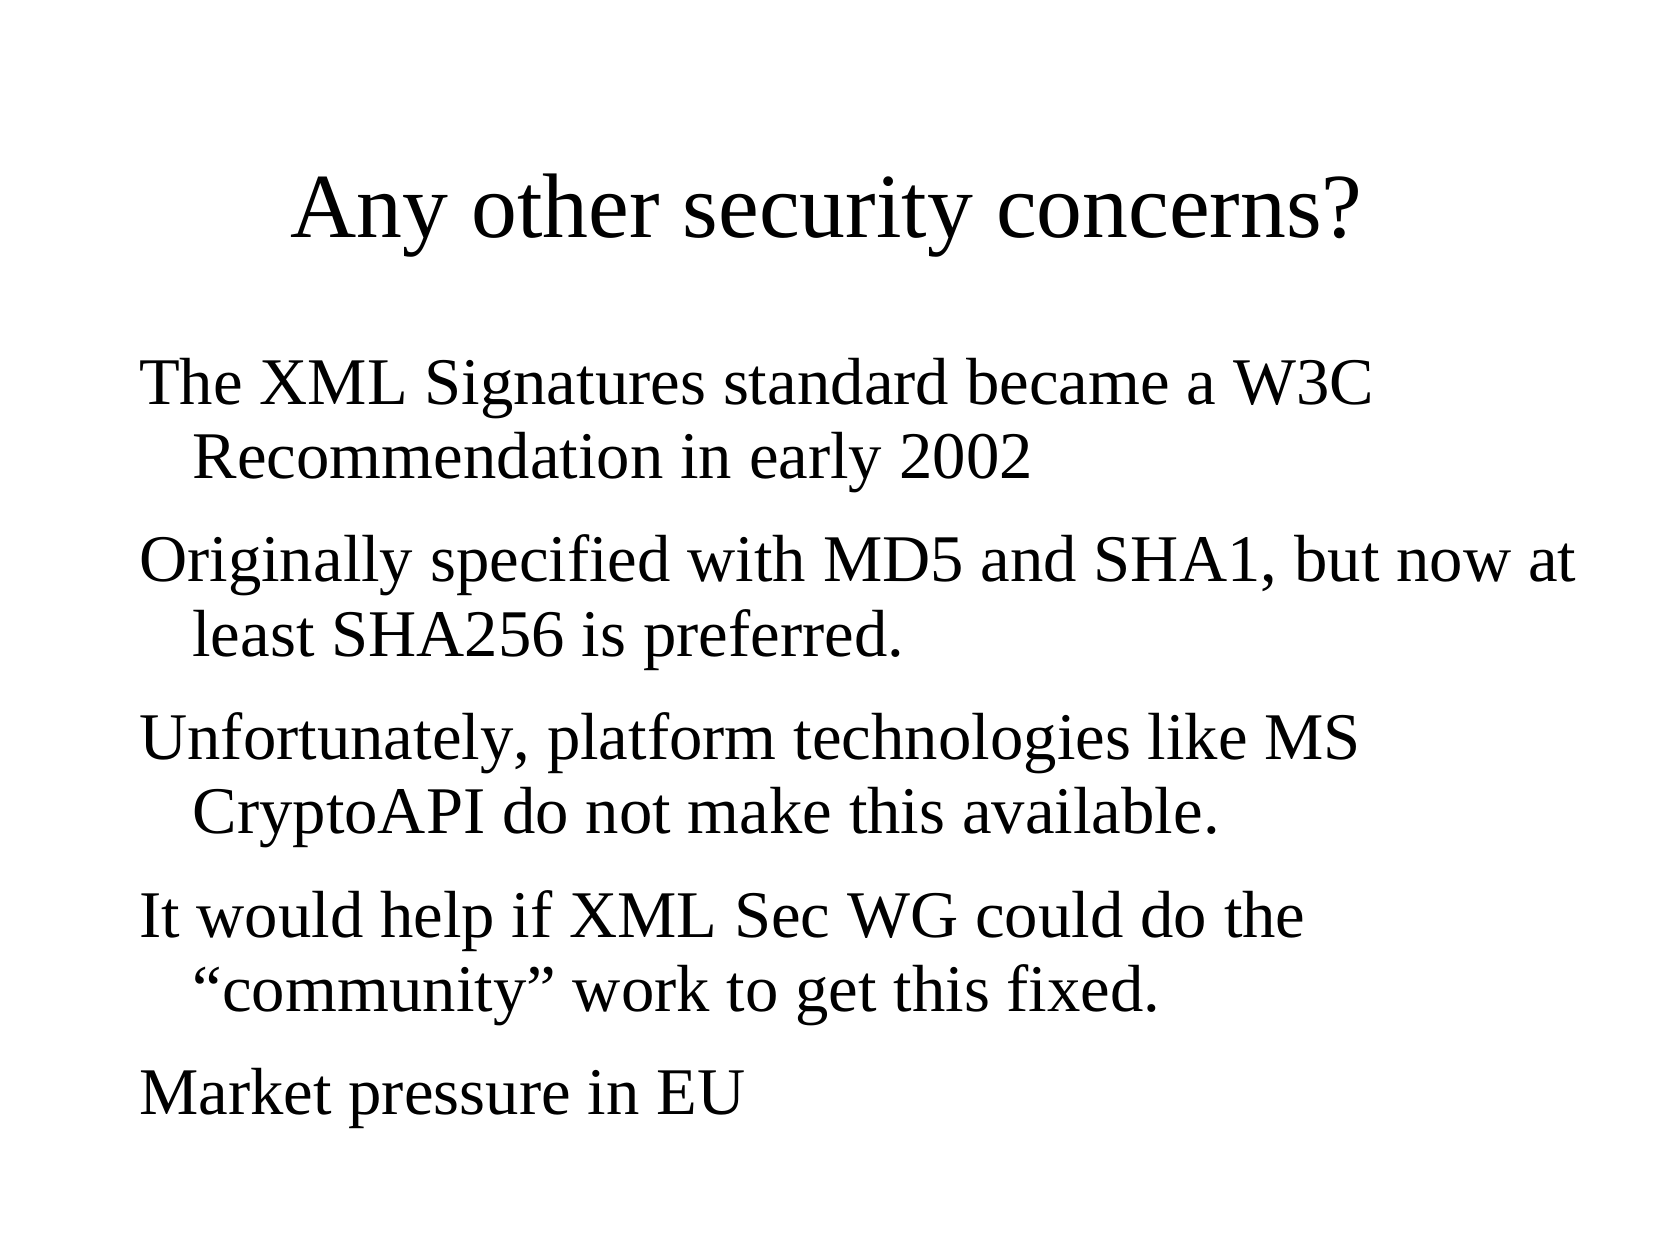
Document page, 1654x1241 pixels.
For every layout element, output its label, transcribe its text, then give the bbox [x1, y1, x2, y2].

list The XML Signatures standard became a W3C Recommendation in early 2002 Originally specified with MD5 and SHA1, but now at least SHA256 is preferred. Unfortunately, platform technologies like MS CryptoAPI do not make this available. It would help if XML Sec WG could do the “community” work to get this fixed. Market pressure in EU [121, 344, 1631, 1209]
title Any other security concerns? [121, 102, 1534, 311]
